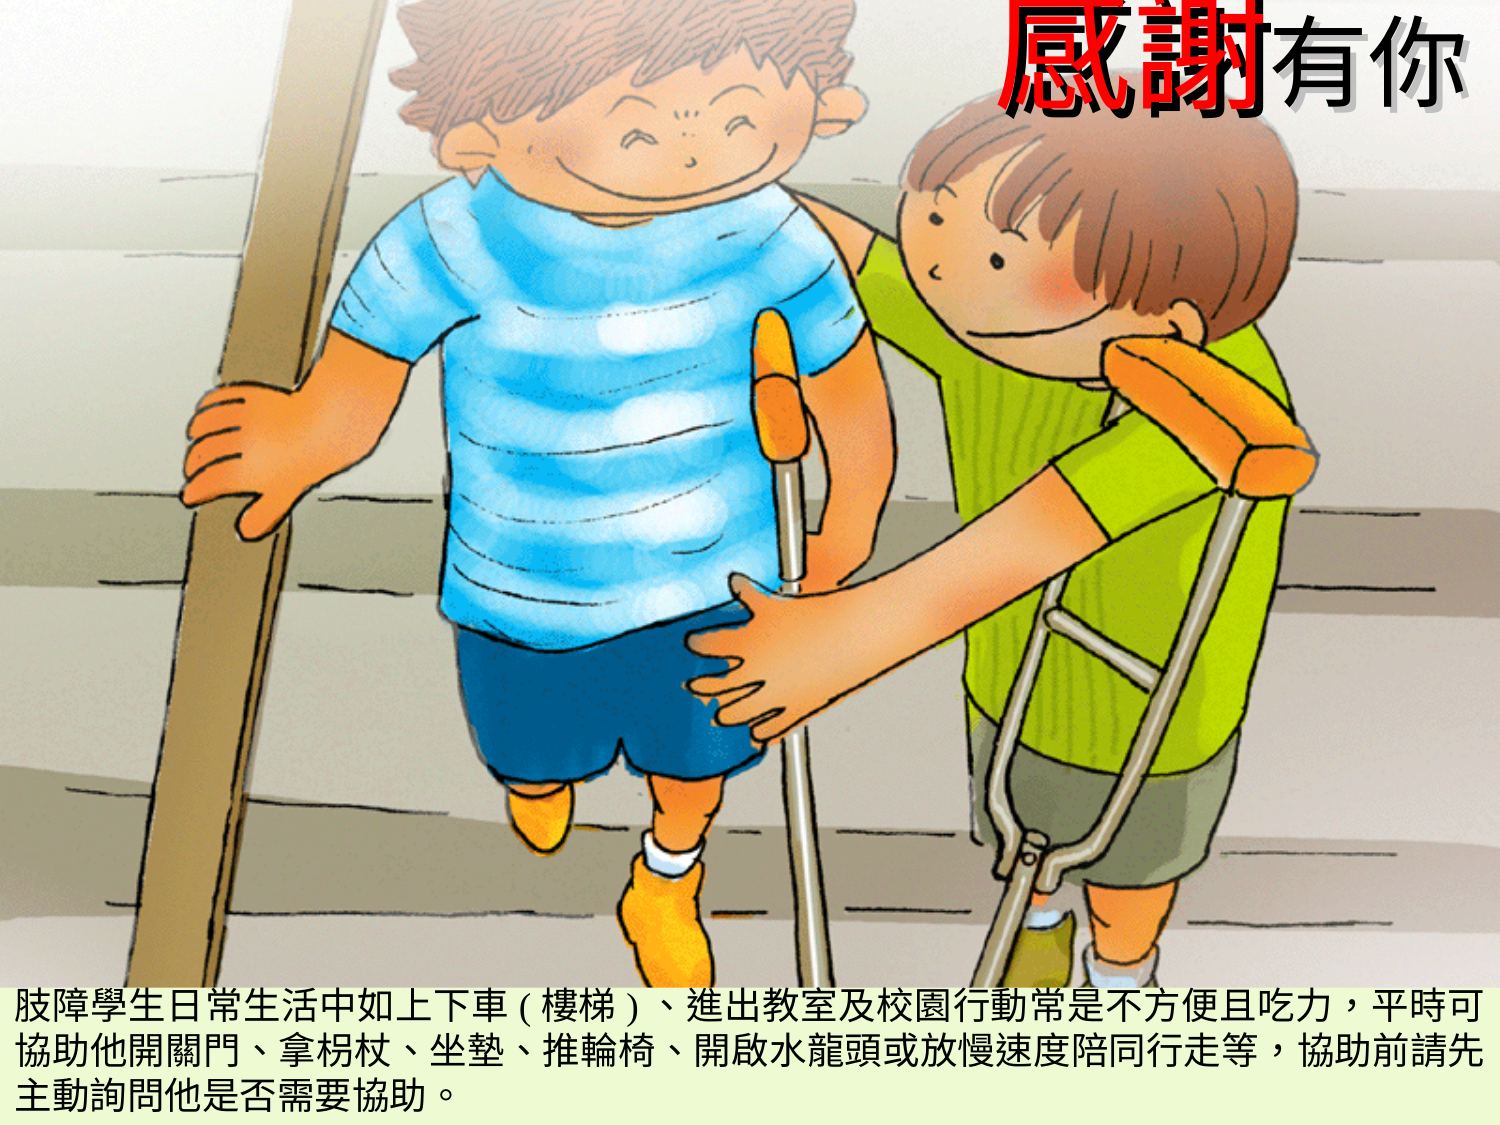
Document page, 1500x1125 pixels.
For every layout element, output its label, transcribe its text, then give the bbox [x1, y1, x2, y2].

picture [0, 0, 1500, 987]
subtitle 肢障學生日常生活中如上下車(樓梯)、進出教室及校園行動常是不方便且吃力，平時可協助他開關門、拿枴杖、坐墊、推輪椅、開啟水龍頭或放慢速度陪同行走等，協助前請先主動詢問他是否需要協助。 [0, 987, 1500, 1125]
title 感謝有你 [962, 0, 1500, 138]
